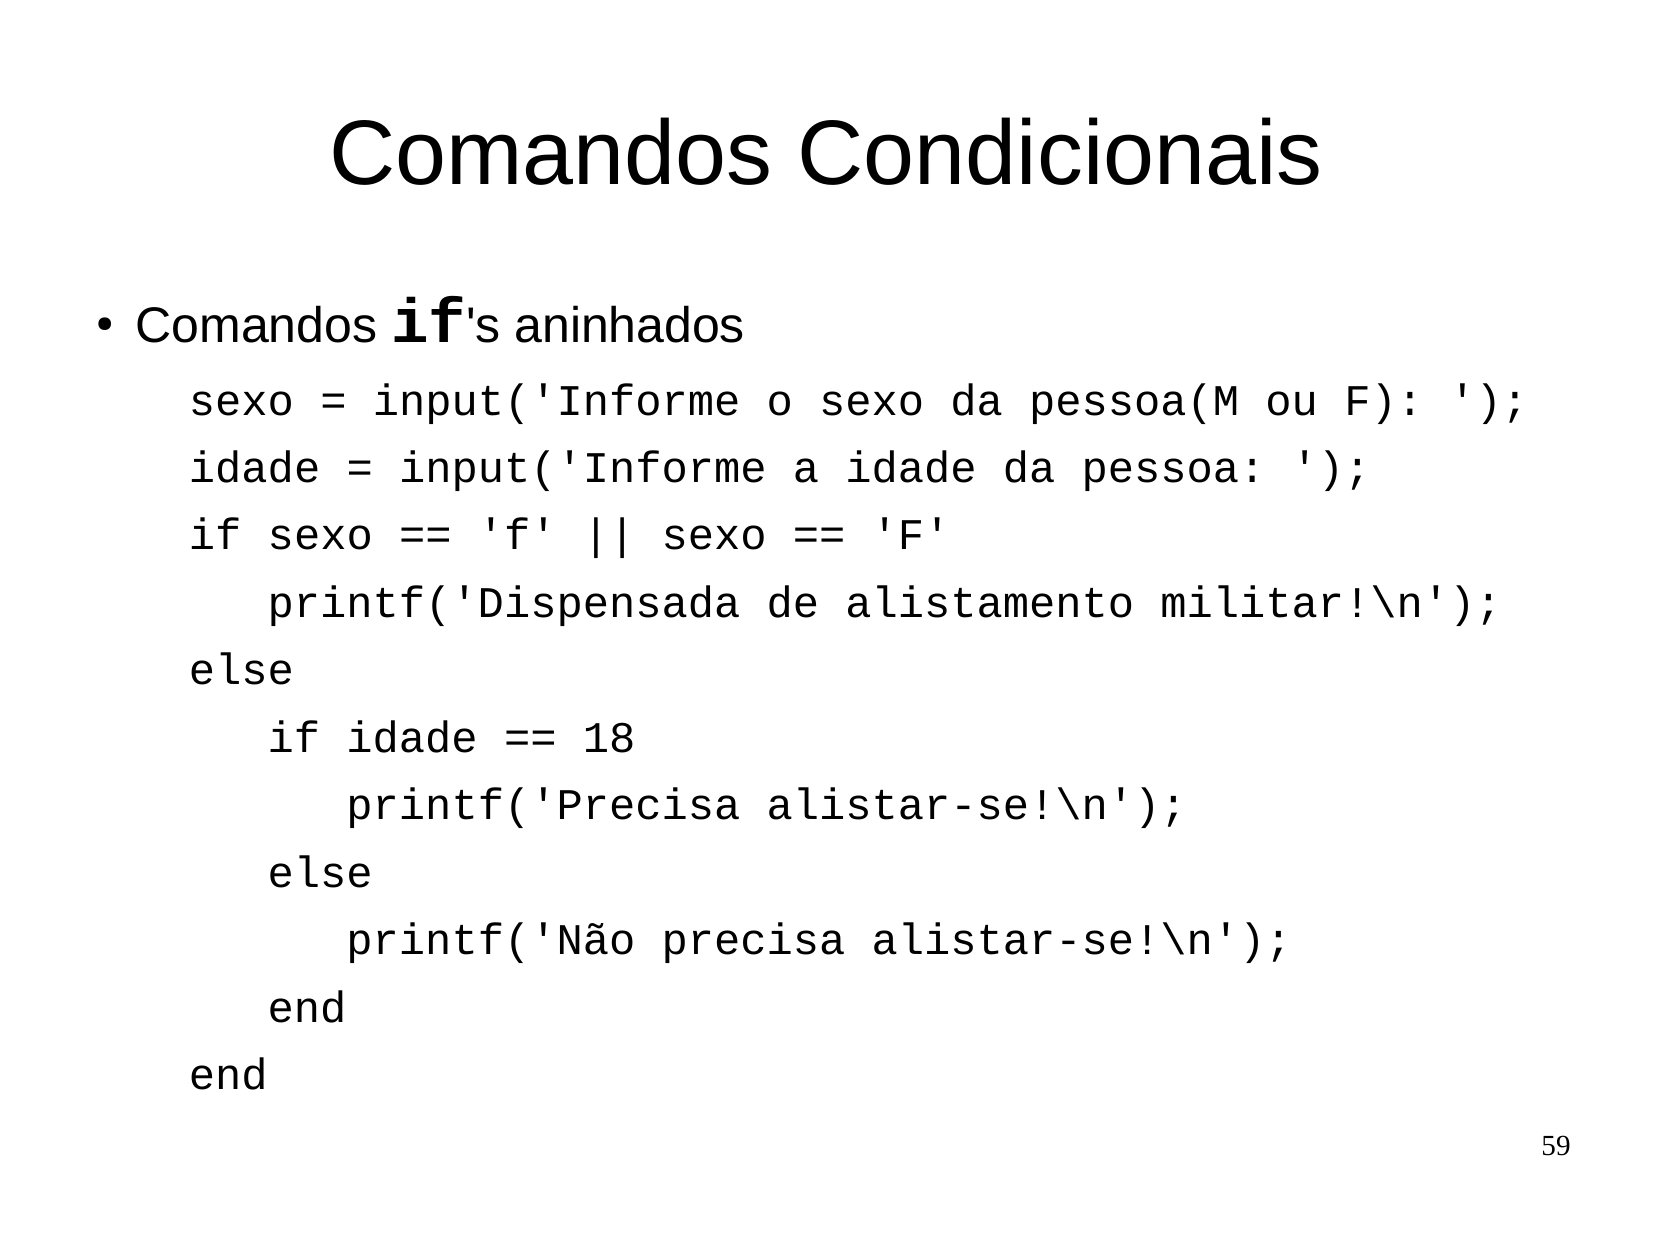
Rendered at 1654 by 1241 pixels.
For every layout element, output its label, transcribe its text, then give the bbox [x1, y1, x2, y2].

title Comandos Condicionais [82, 49, 1571, 257]
list Comandos if's aninhados sexo = input('Informe o sexo da pessoa(M ou F): '); idade = input('Informe a idade da pessoa: '); if sexo == 'f' || sexo == 'F' printf('Dispensada de alistamento militar!\n'); else if idade == 18 printf('Precisa alistar-se!\n'); else printf('Não precisa alistar-se!\n'); end end [82, 290, 1571, 1123]
